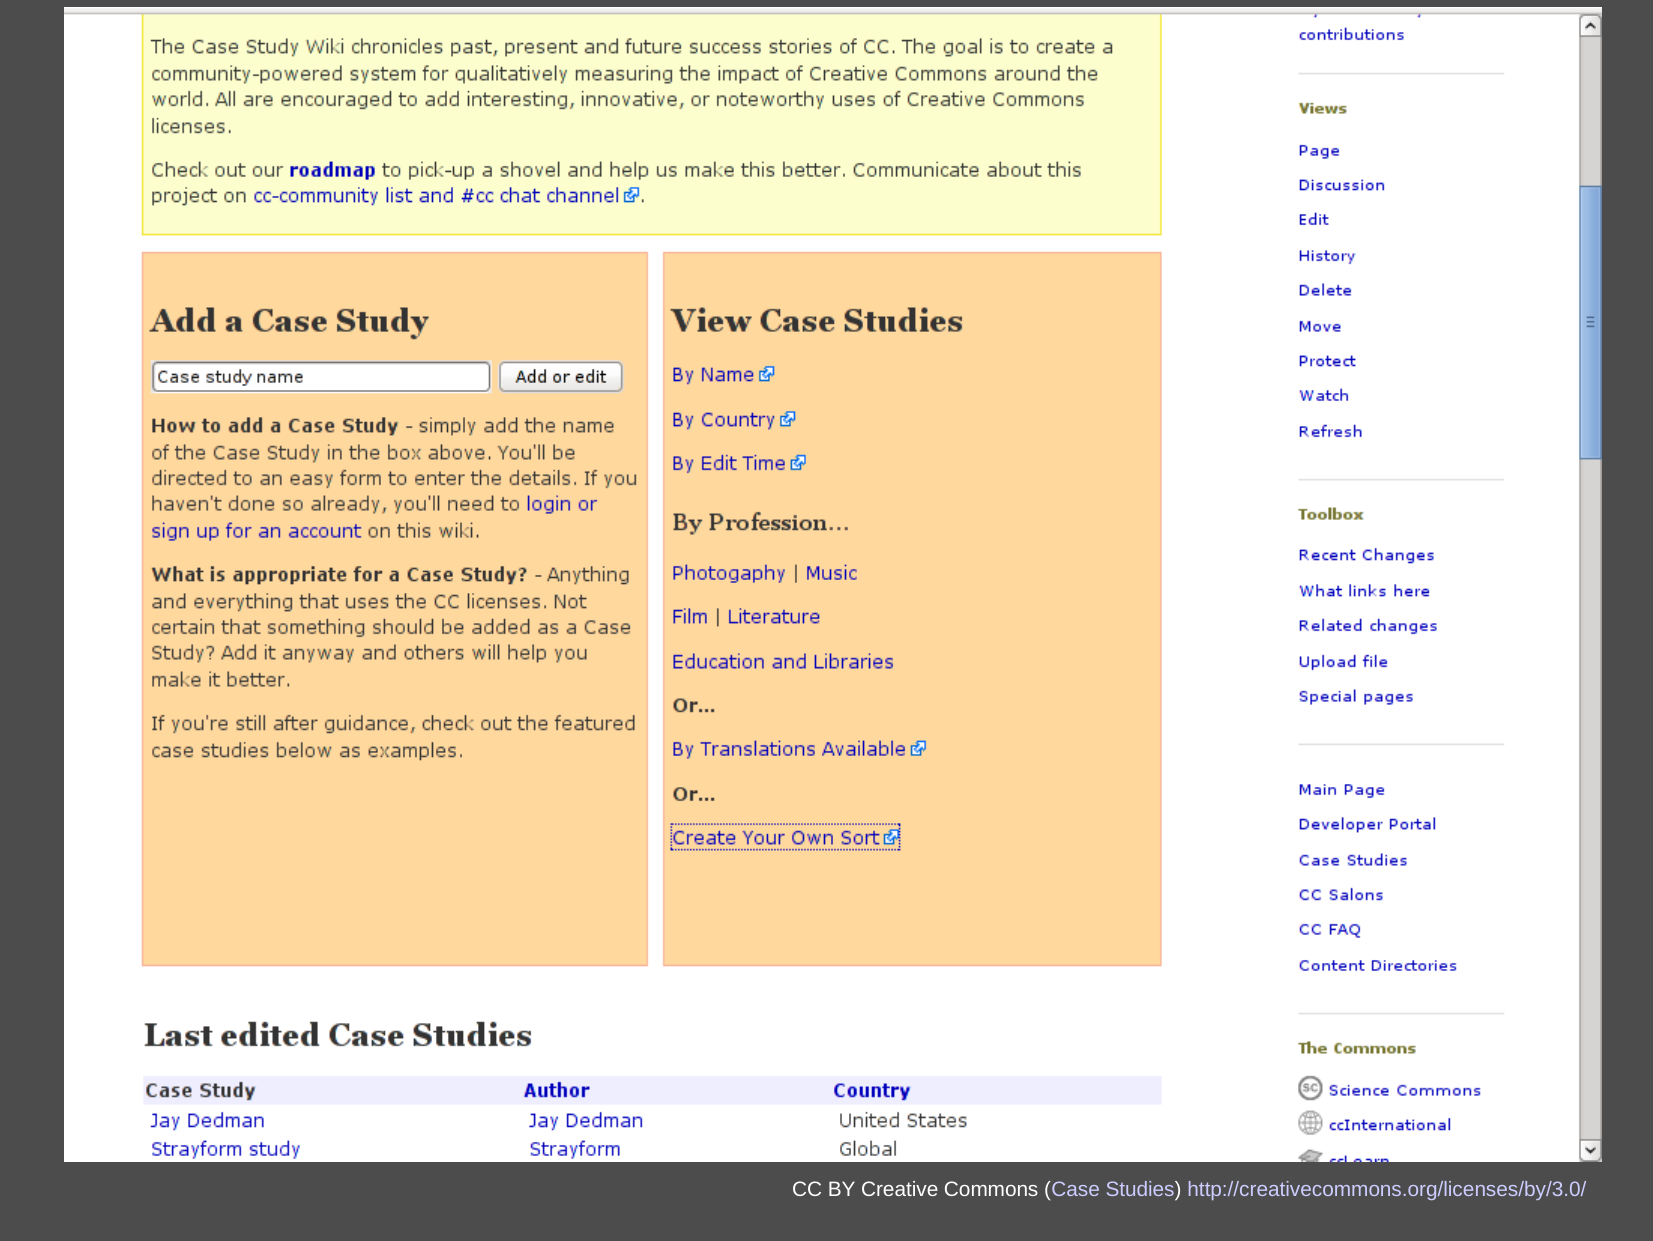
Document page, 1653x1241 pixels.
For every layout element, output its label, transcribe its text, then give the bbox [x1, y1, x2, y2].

picture [64, 7, 1602, 1162]
text_box CC BY Creative Commons (Case Studies) http://creativecommons.org/licenses/by/3.0/ [777, 1166, 1613, 1209]
